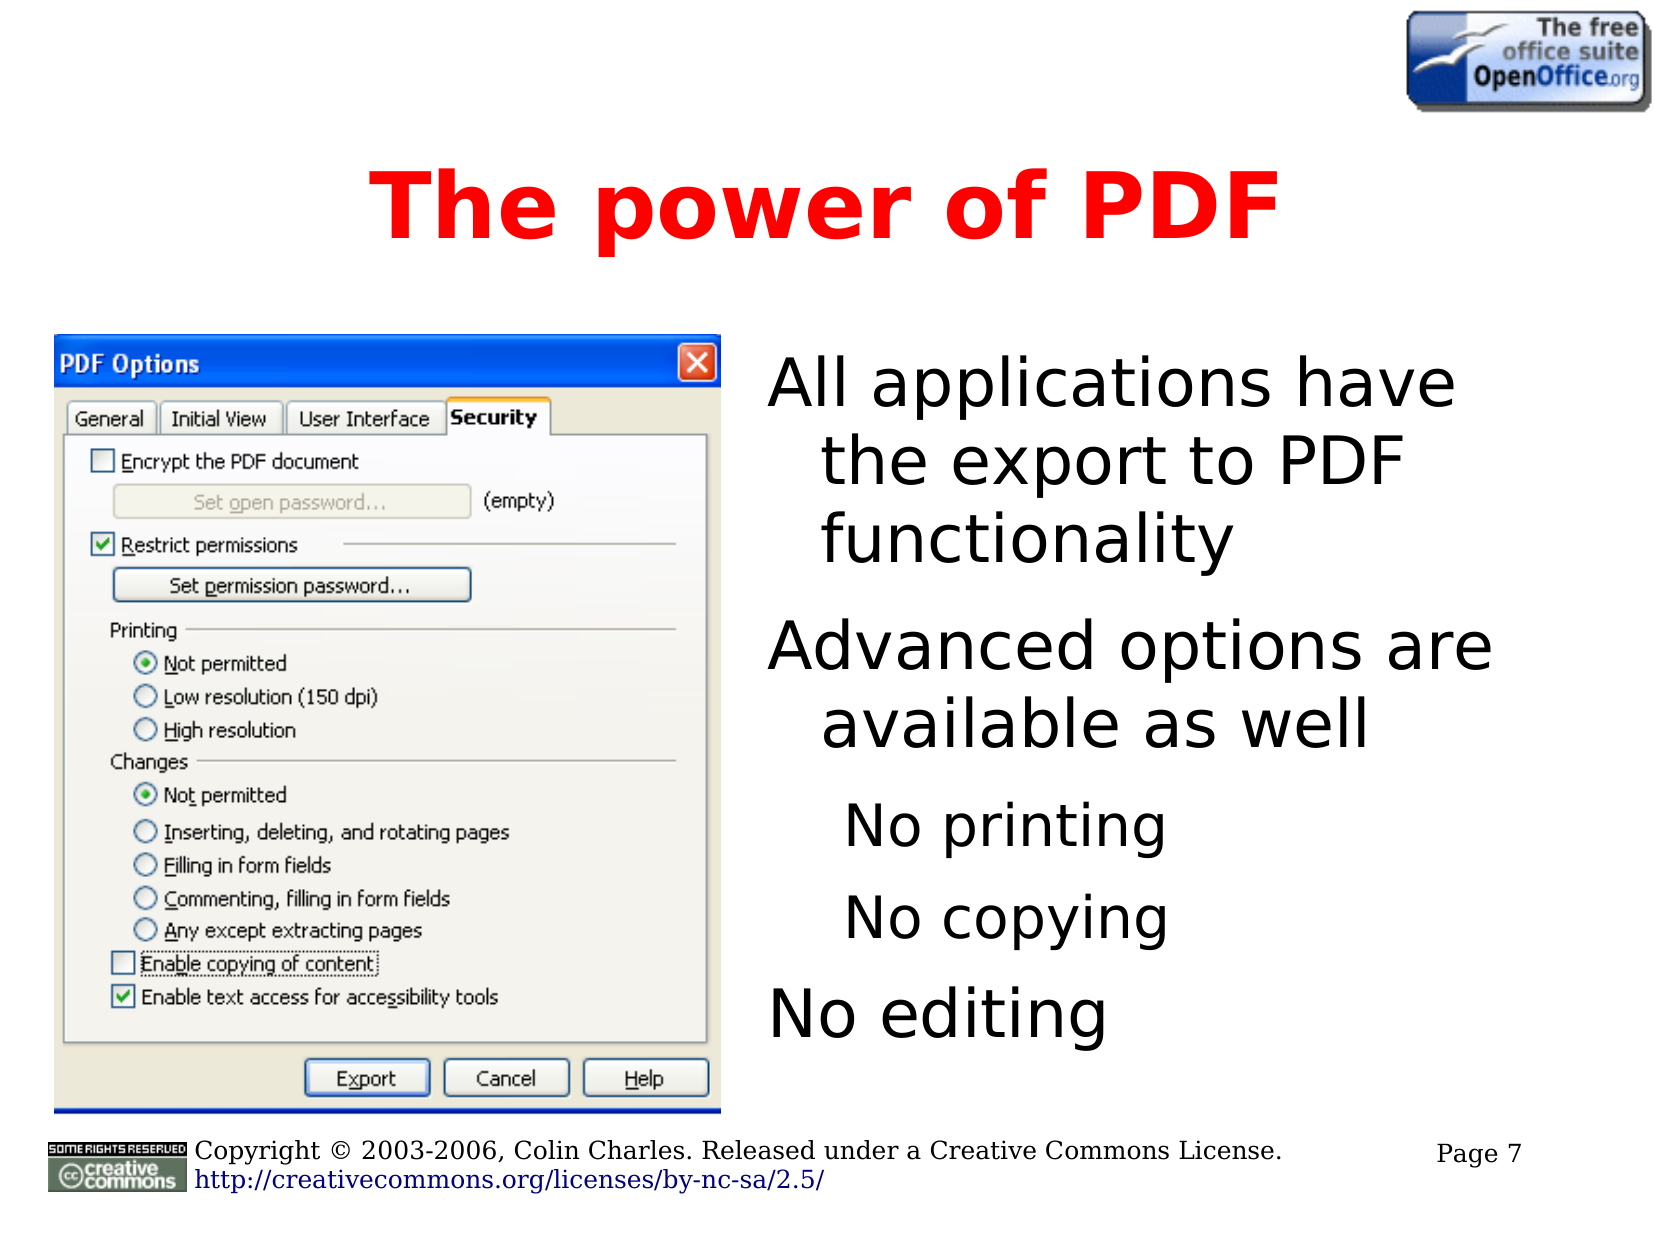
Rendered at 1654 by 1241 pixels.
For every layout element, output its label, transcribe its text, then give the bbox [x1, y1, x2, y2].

picture [1403, 0, 1654, 125]
picture [48, 1142, 187, 1192]
list All applications have the export to PDF functionality Advanced options are available as well No printing No copying No editing [749, 344, 1534, 1127]
title The power of PDF [121, 102, 1534, 311]
picture [54, 334, 721, 1116]
